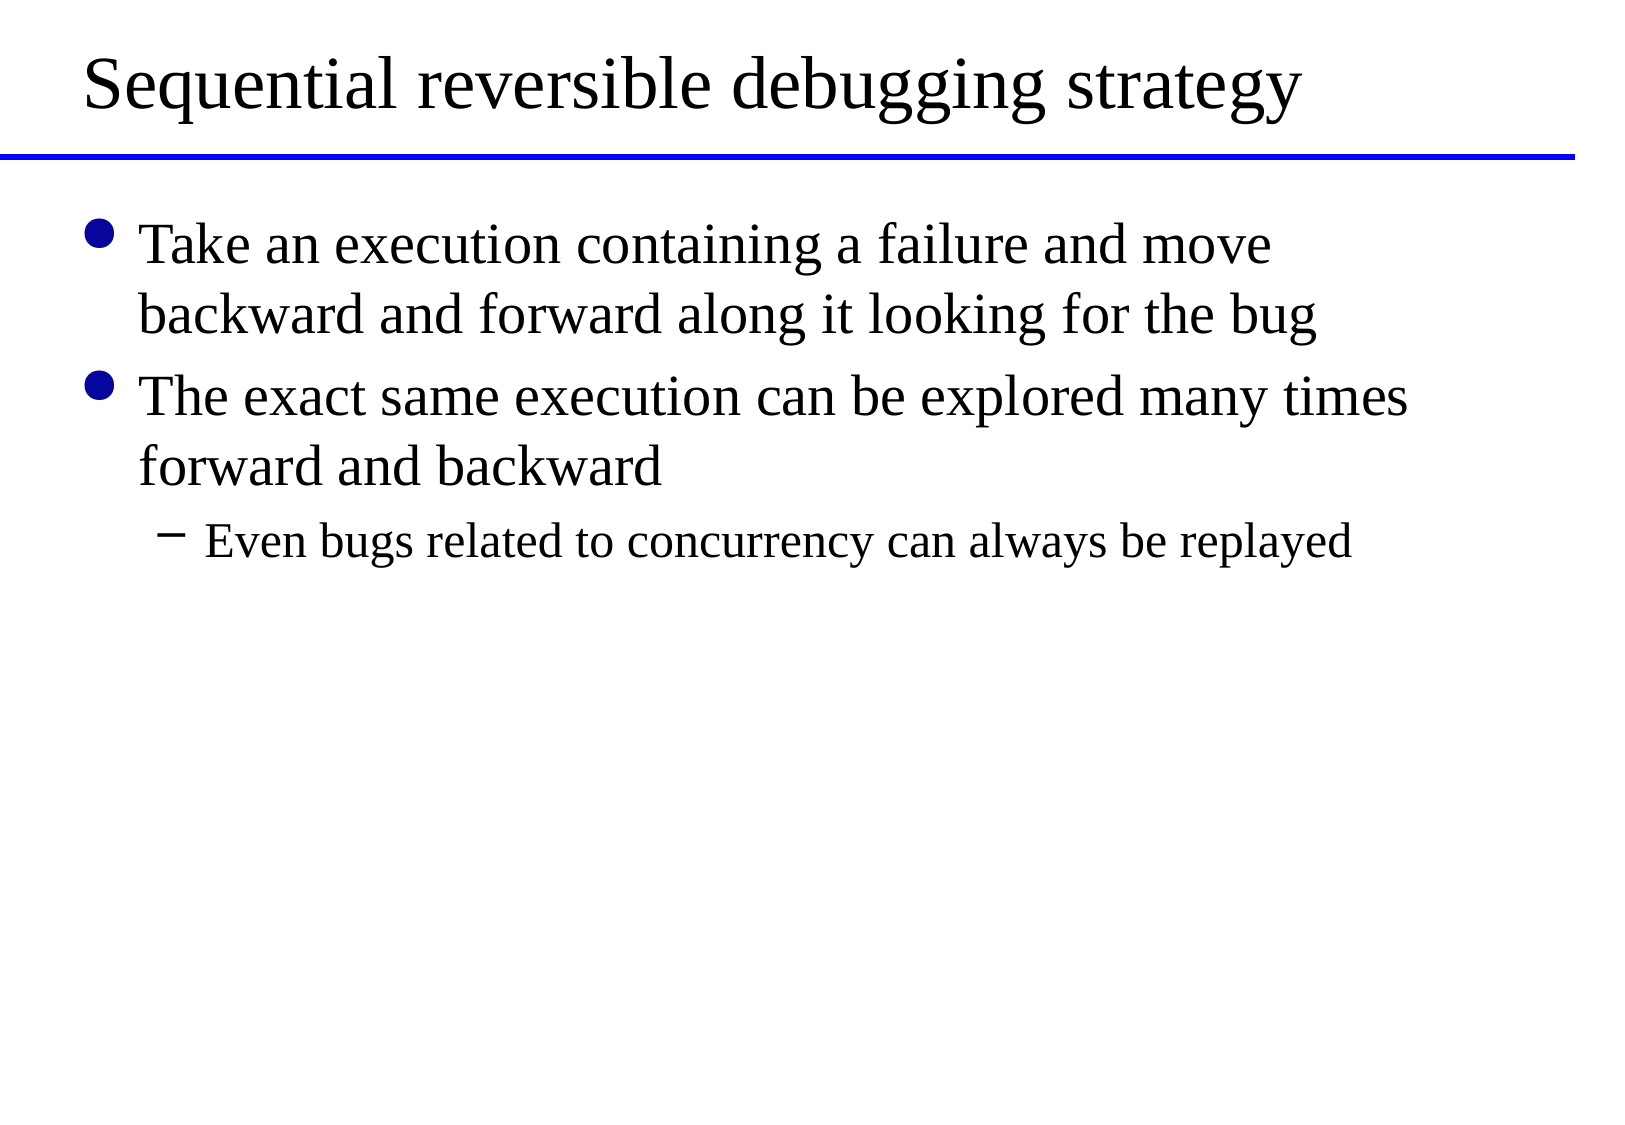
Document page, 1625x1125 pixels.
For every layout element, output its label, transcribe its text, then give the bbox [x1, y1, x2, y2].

title Sequential reversible debugging strategy [67, 27, 1544, 131]
list Take an execution containing a failure and move backward and forward along it looking for the bug The exact same execution can be explored many times forward and backward Even bugs related to concurrency can always be replayed [67, 198, 1478, 1061]
